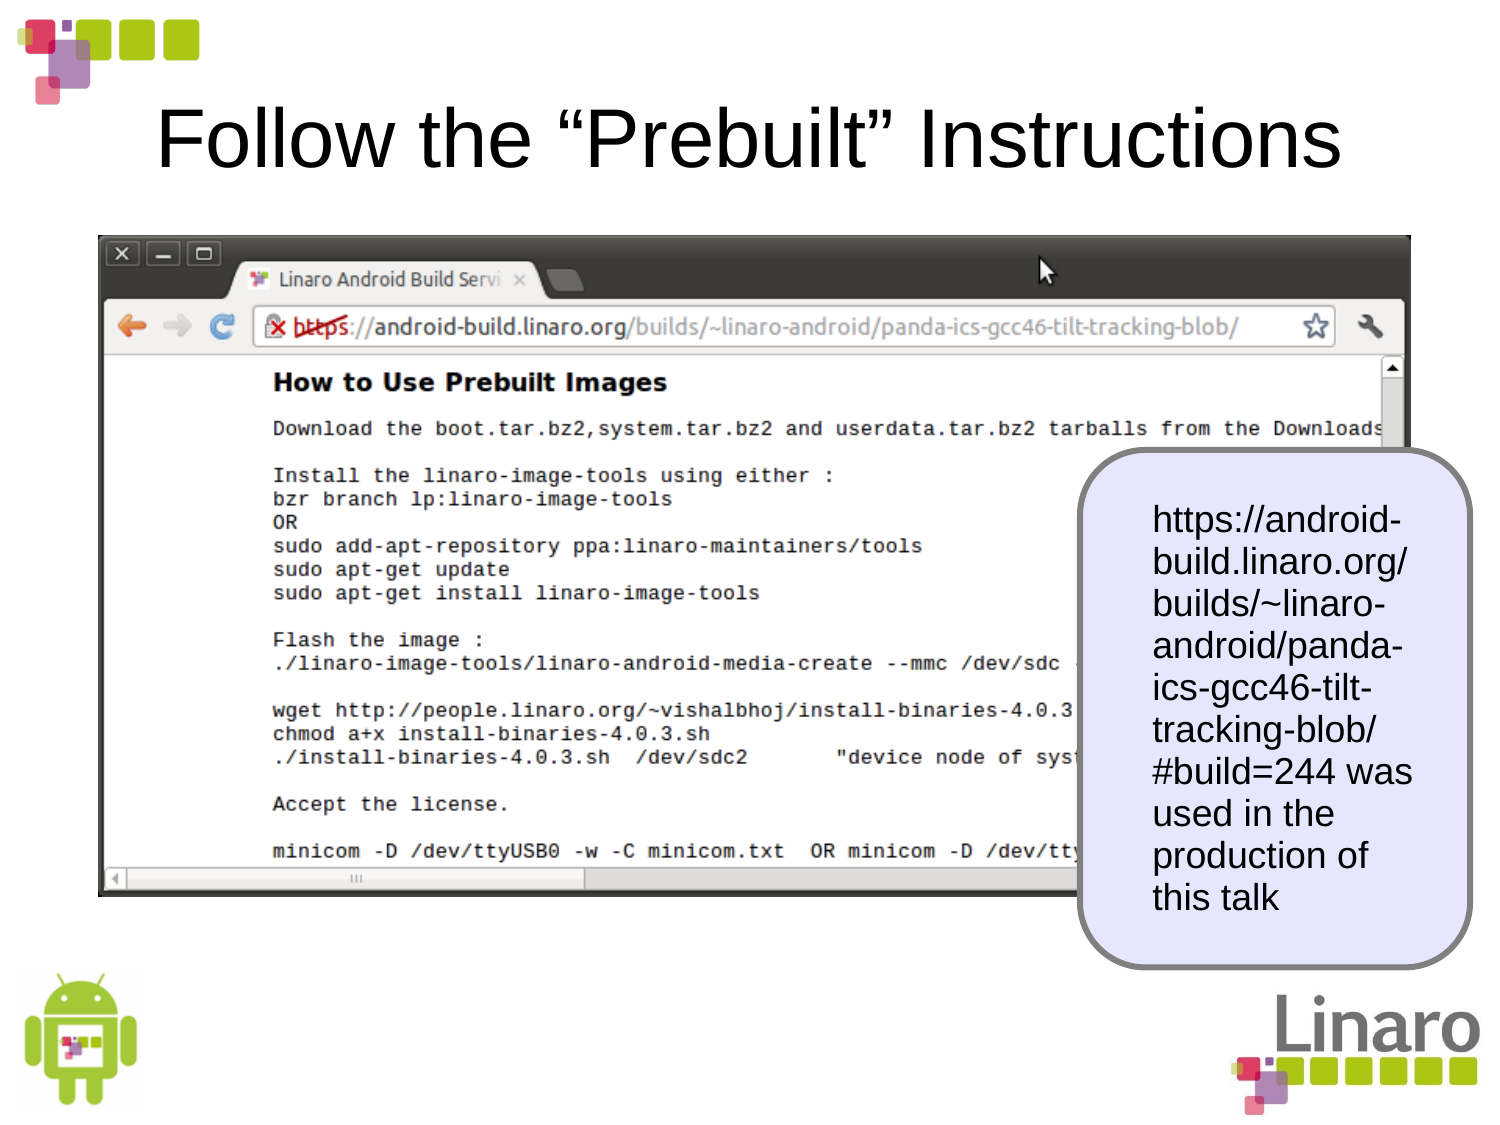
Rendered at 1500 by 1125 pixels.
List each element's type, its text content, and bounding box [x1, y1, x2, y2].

picture [98, 235, 1411, 897]
text_box https://android-build.linaro.org/builds/~linaro-android/panda-ics-gcc46-tilt-tracking-blob/#build=244 was used in the production of this talk [1080, 449, 1471, 968]
title Follow the “Prebuilt” Instructions [74, 44, 1425, 233]
picture [18, 971, 142, 1109]
picture [16, 12, 205, 121]
picture [1219, 986, 1491, 1123]
